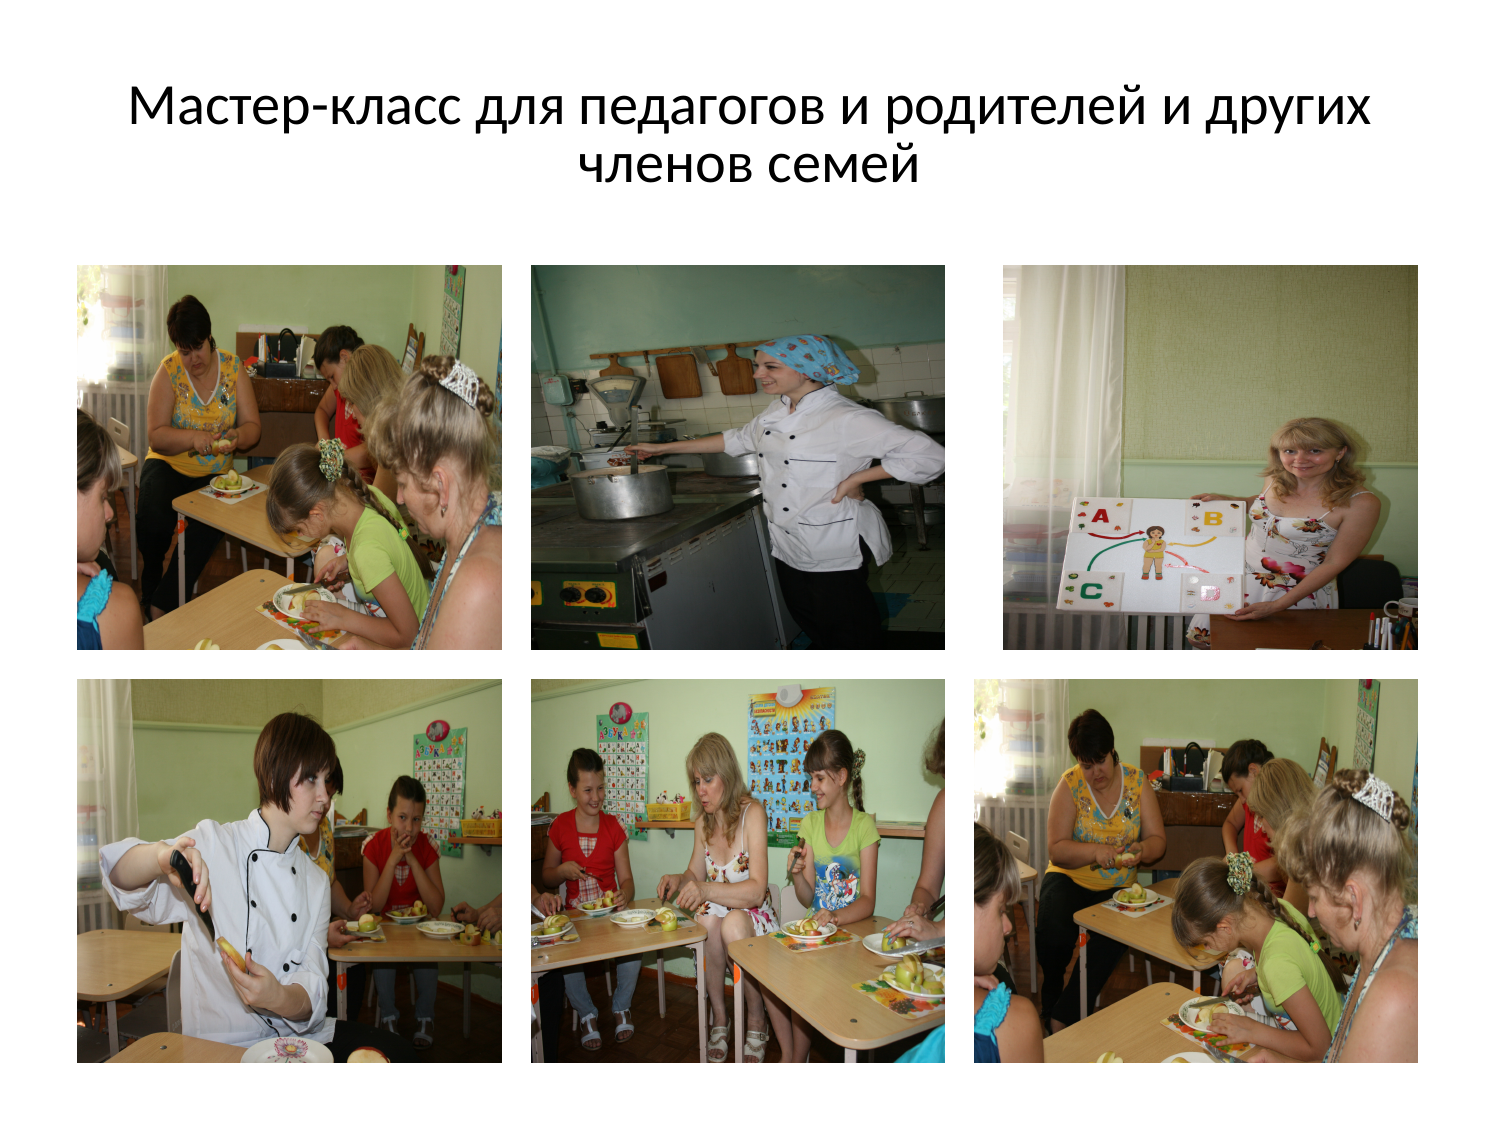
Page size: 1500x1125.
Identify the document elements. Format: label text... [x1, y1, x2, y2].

picture [1003, 265, 1418, 650]
title Мастер-класс для педагогов и родителей и других членов семей [75, 45, 1425, 233]
picture [77, 265, 502, 650]
picture [531, 679, 945, 1063]
picture [77, 679, 502, 1063]
picture [974, 679, 1418, 1063]
picture [531, 265, 945, 650]
